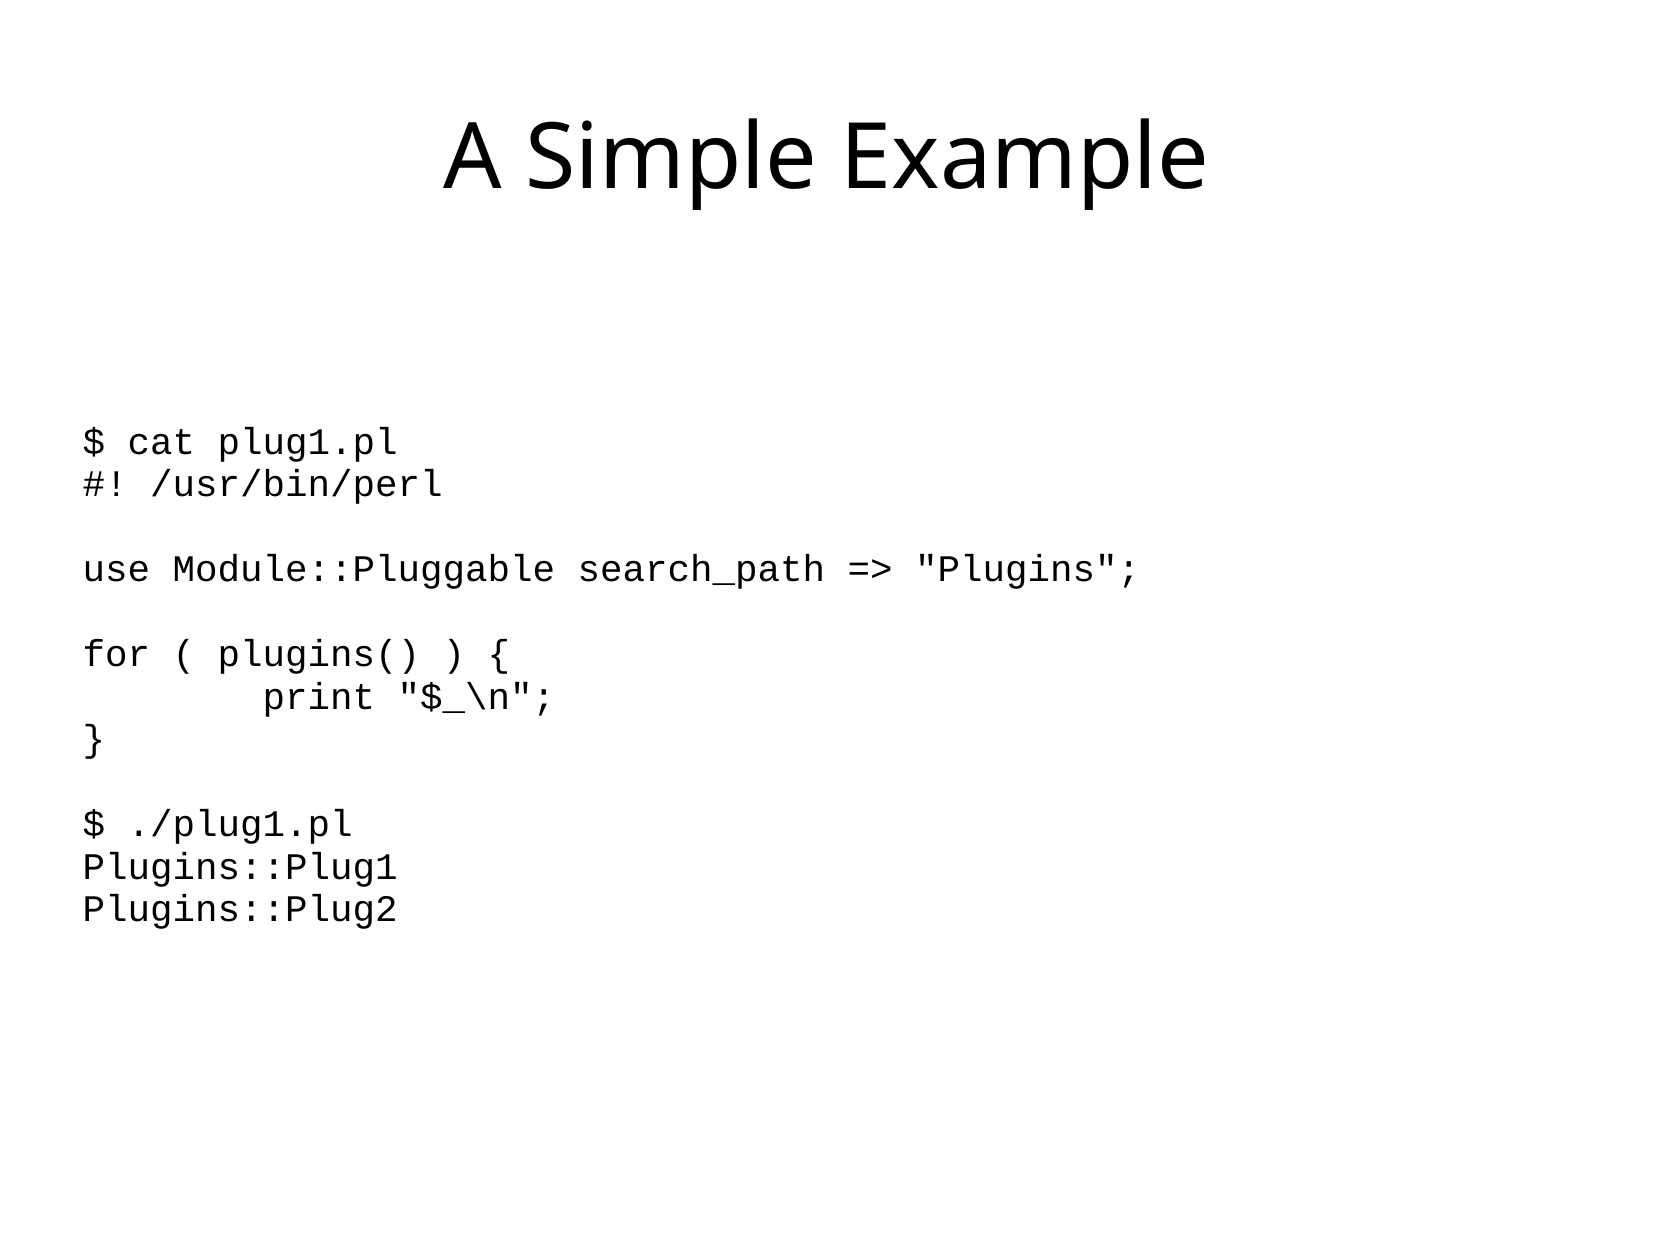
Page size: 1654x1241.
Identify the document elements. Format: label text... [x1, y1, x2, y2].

subtitle $ cat plug1.pl #! /usr/bin/perl use Module::Pluggable search_path => "Plugins"; for ( plugins() ) { print "$_\n"; } $ ./plug1.pl Plugins::Plug1 Plugins::Plug2 [82, 290, 1571, 1109]
title A Simple Example [82, 49, 1571, 257]
